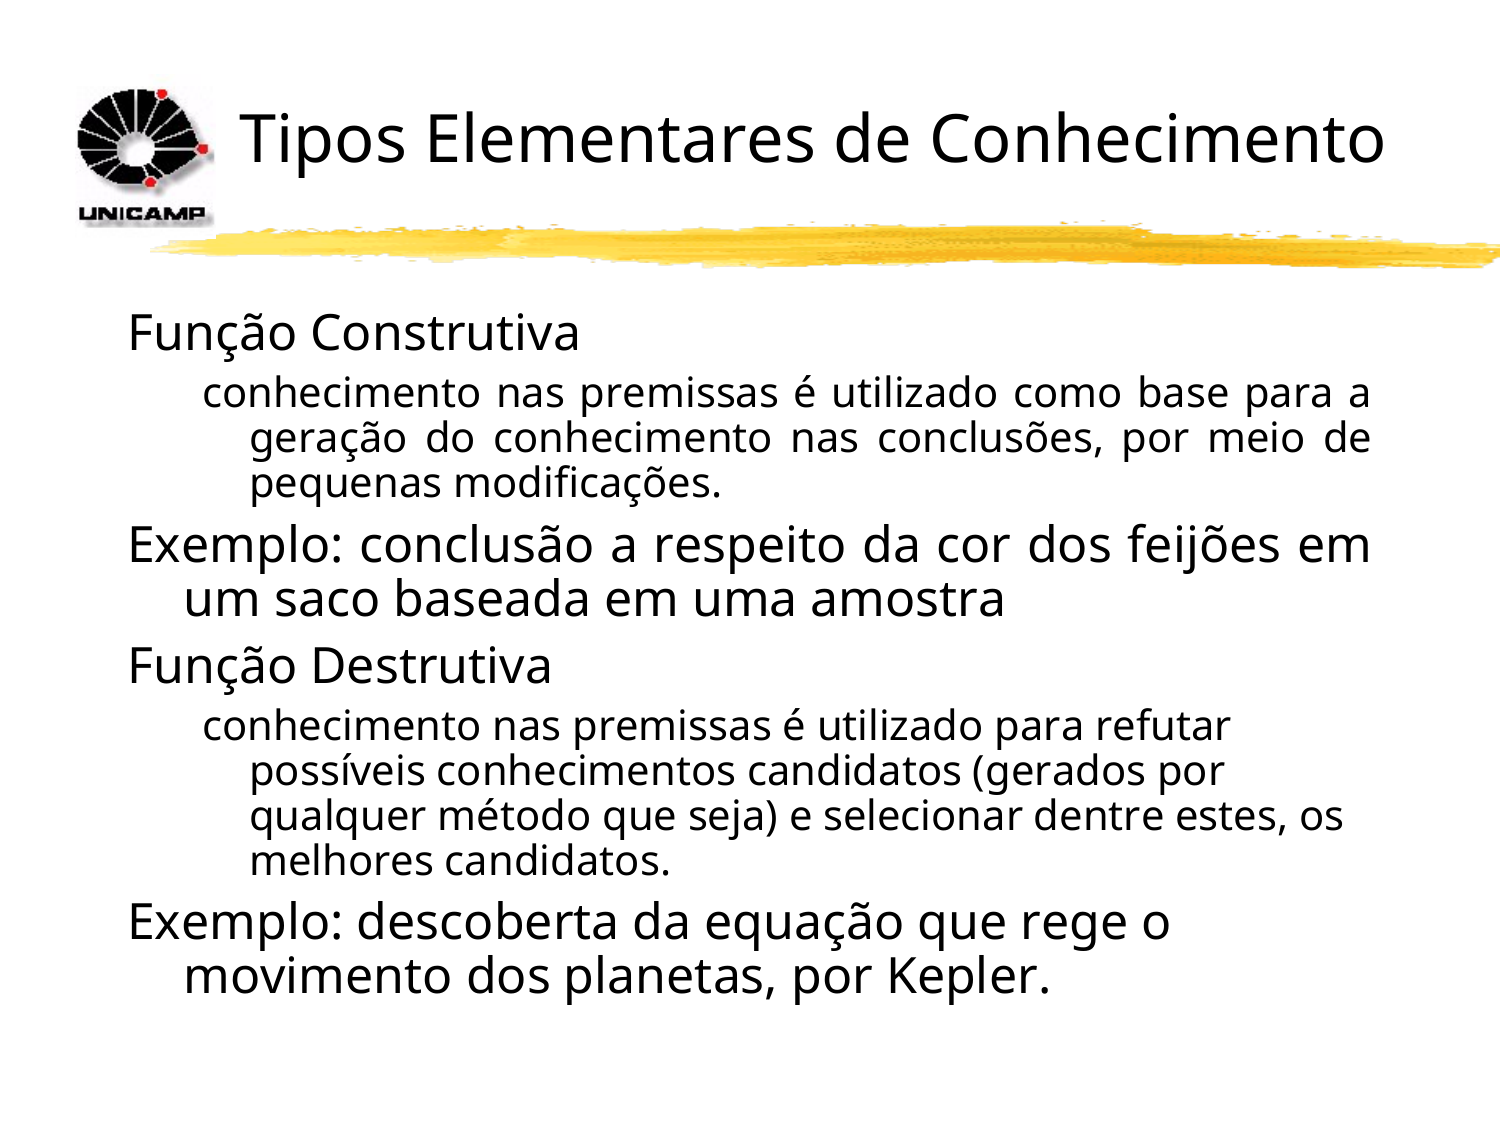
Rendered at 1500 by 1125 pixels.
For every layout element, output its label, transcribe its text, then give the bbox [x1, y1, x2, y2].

picture [75, 74, 1500, 279]
text_box Função Construtiva conhecimento nas premissas é utilizado como base para a geração do conhecimento nas conclusões, por meio de pequenas modificações. Exemplo: conclusão a respeito da cor dos feijões em um saco baseada em uma amostra Função Destrutiva conhecimento nas premissas é utilizado para refutar possíveis conhecimentos candidatos (gerados por qualquer método que seja) e selecionar dentre estes, os melhores candidatos. Exemplo: descoberta da equação que rege o movimento dos planetas, por Kepler. [112, 299, 1388, 1041]
text_box Tipos Elementares de Conhecimento [224, 89, 1500, 193]
